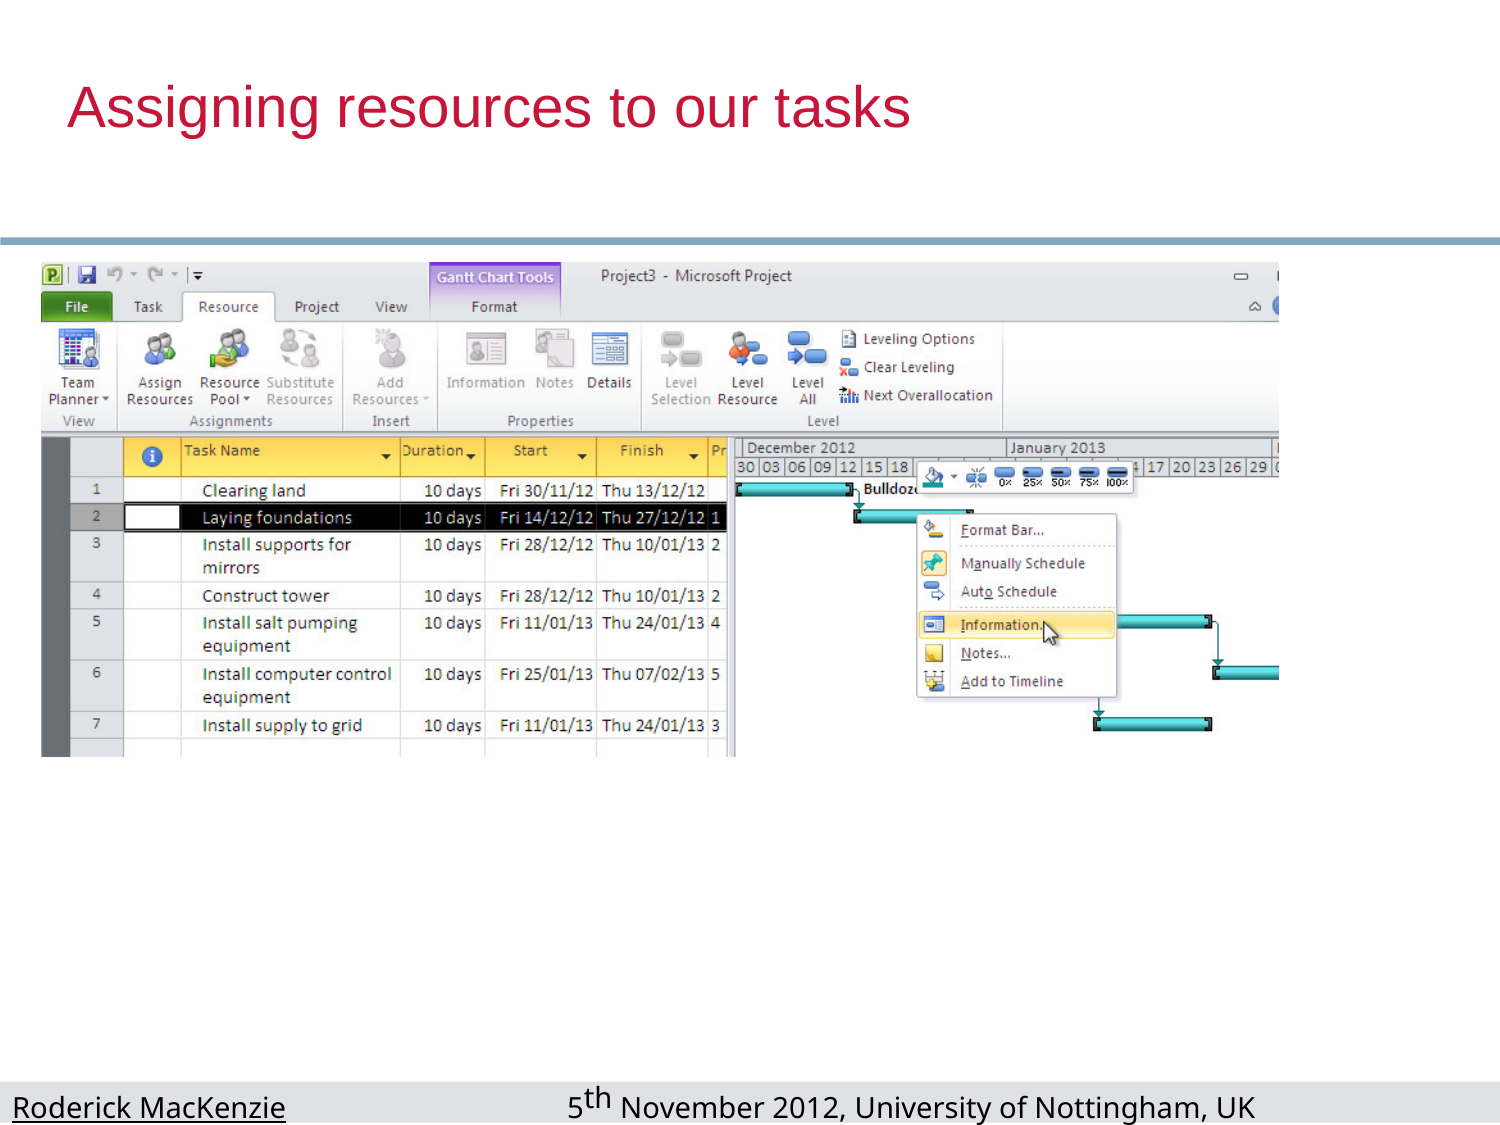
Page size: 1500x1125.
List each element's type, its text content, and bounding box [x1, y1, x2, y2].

picture [41, 262, 1279, 757]
title Assigning resources to our tasks [53, 55, 1183, 161]
